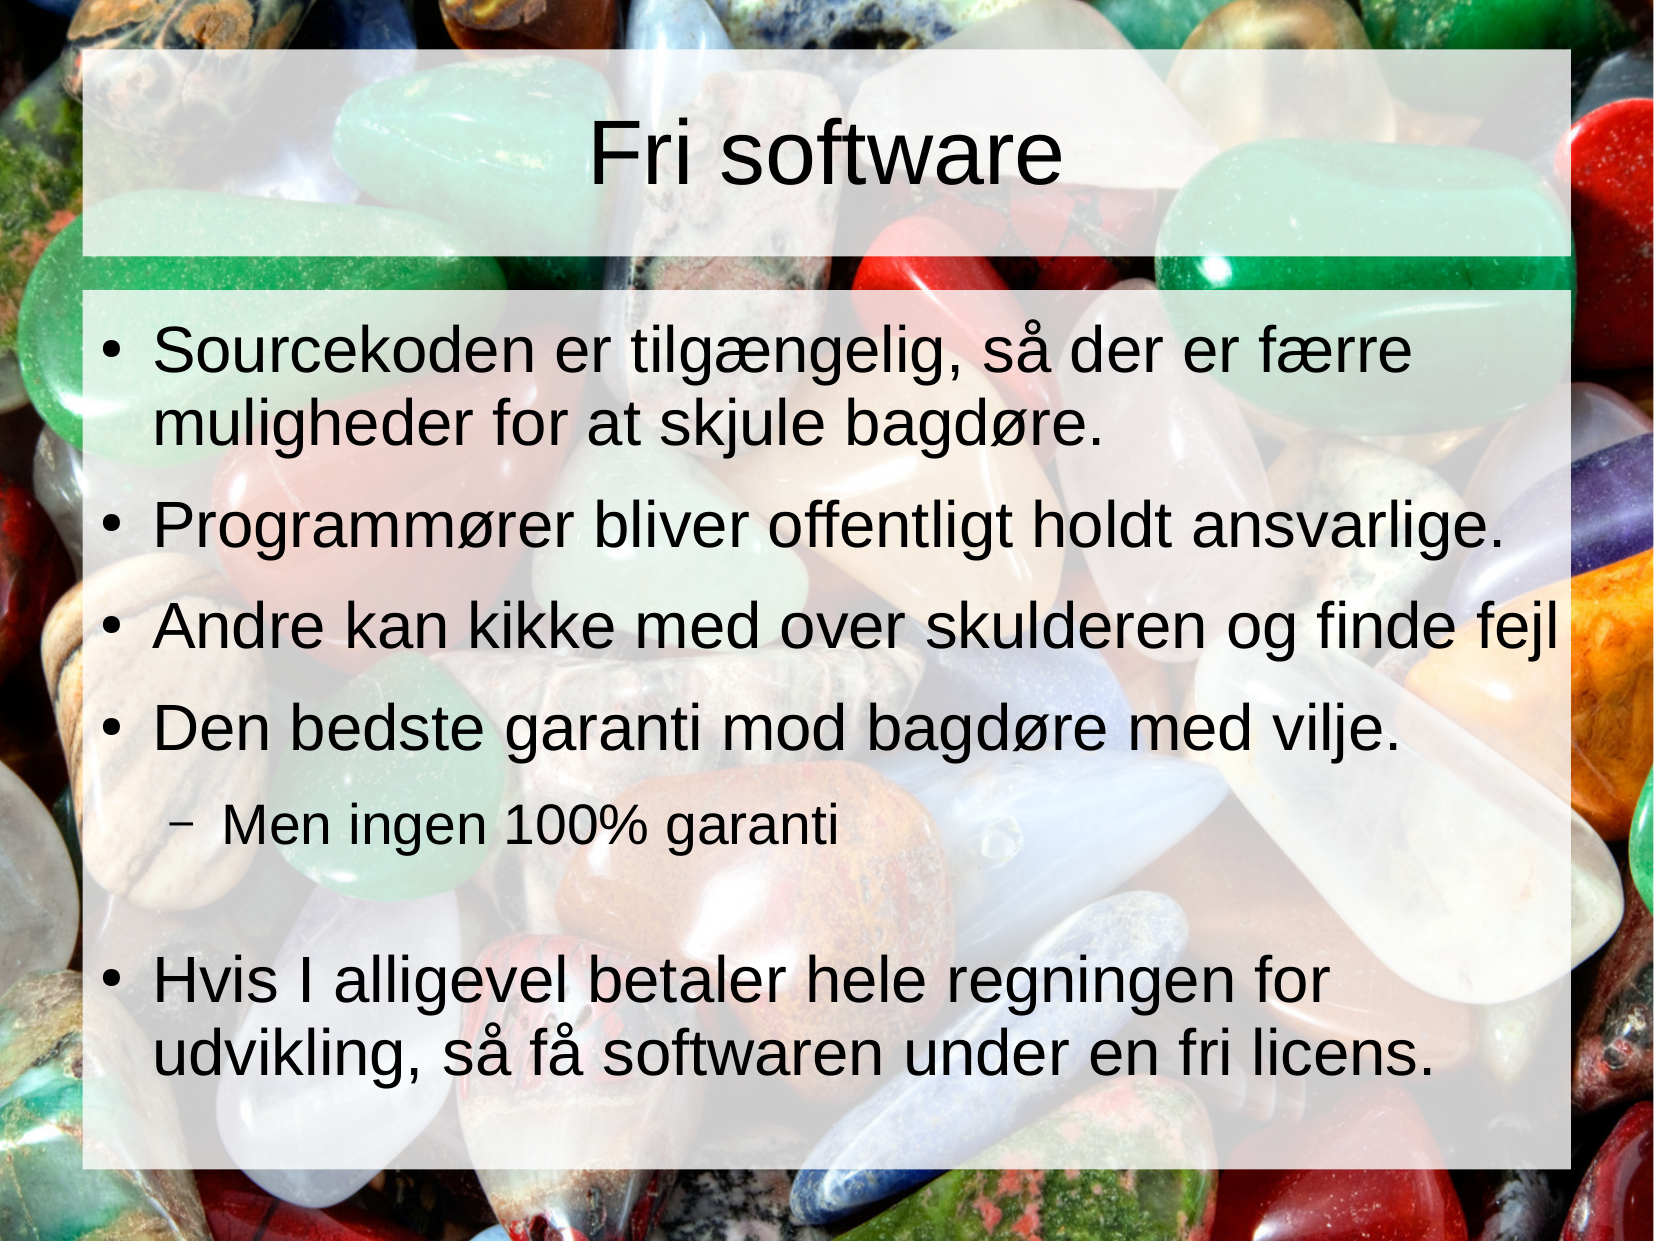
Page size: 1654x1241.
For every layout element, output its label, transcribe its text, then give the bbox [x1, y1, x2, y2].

title Fri software [82, 49, 1571, 257]
picture [0, 0, 1654, 1241]
list Sourcekoden er tilgængelig, så der er færre muligheder for at skjule bagdøre. Programmører bliver offentligt holdt ansvarlige. Andre kan kikke med over skulderen og finde fejl Den bedste garanti mod bagdøre med vilje. Men ingen 100% garanti Hvis I alligevel betaler hele regningen for udvikling, så få softwaren under en fri licens. [82, 290, 1571, 1170]
